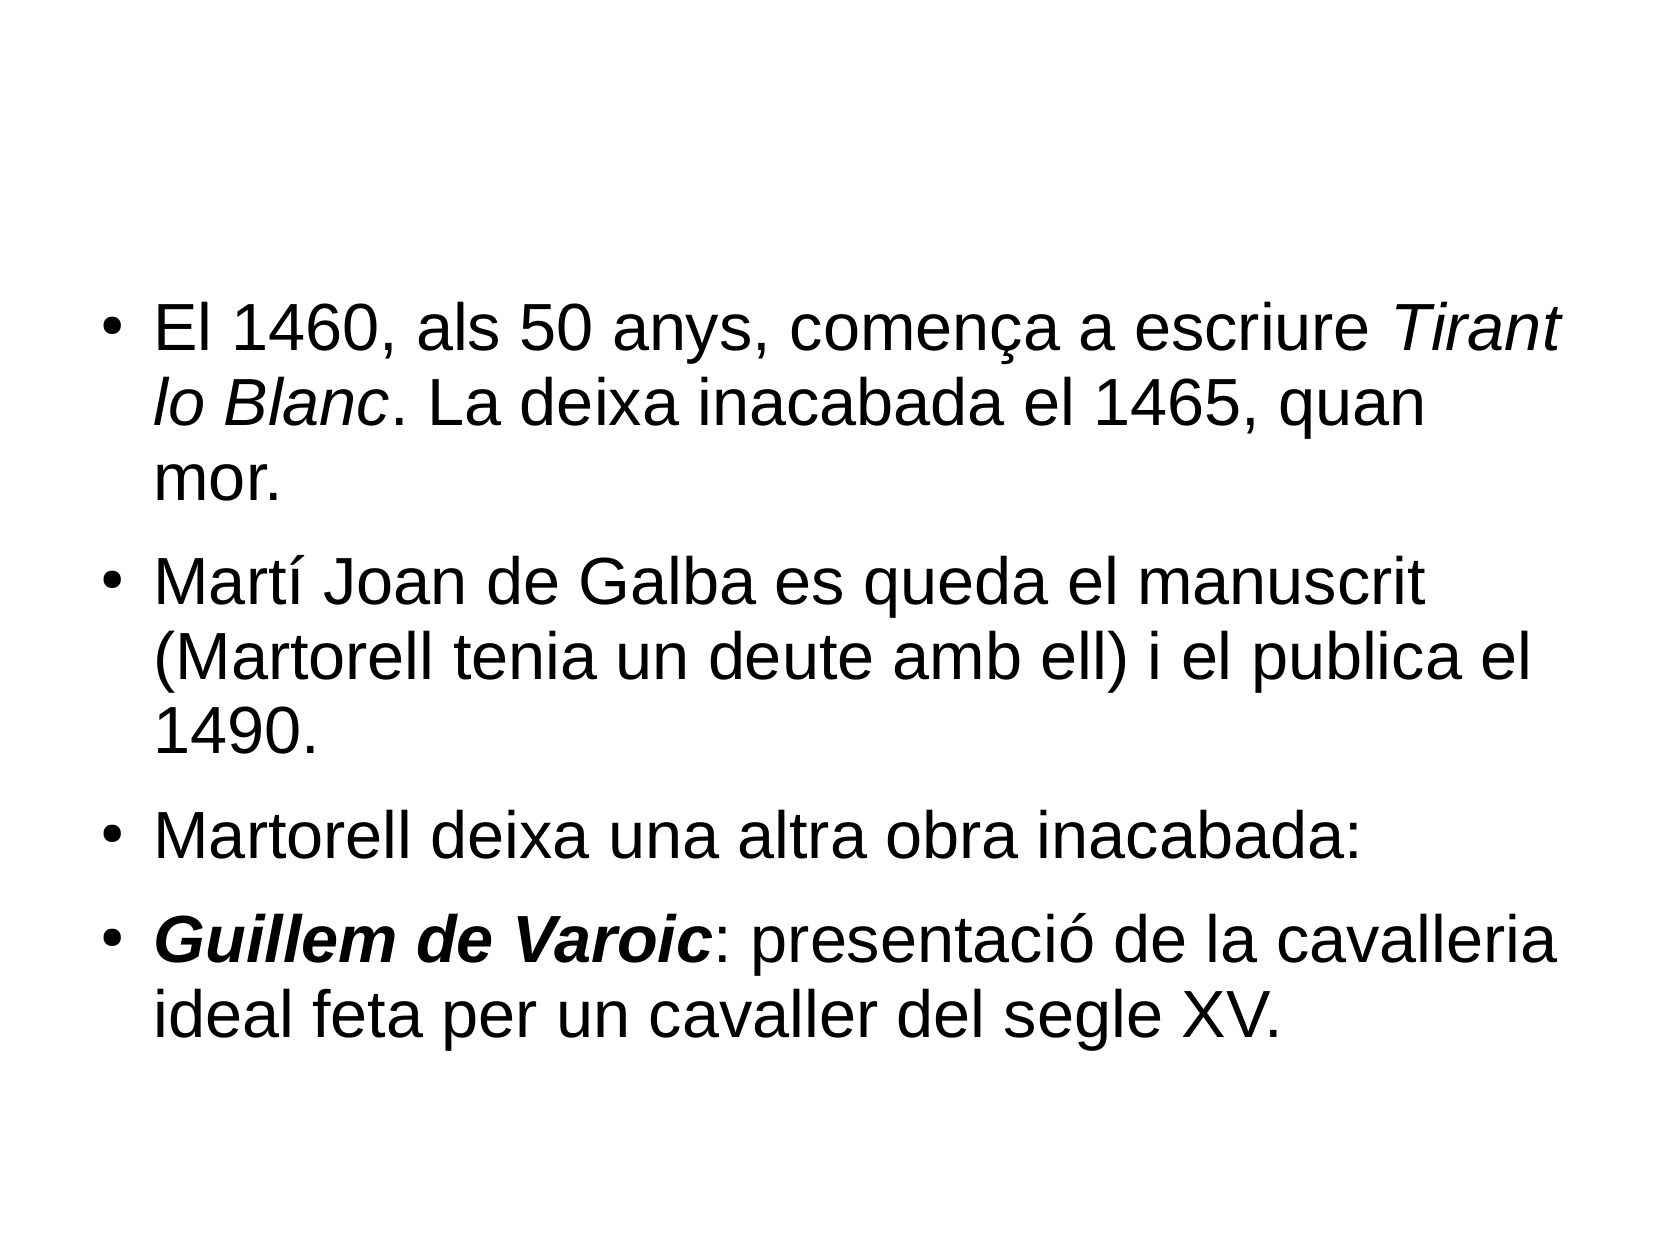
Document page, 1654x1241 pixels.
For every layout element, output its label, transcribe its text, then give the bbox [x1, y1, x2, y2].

list El 1460, als 50 anys, comença a escriure Tirant lo Blanc. La deixa inacabada el 1465, quan mor. Martí Joan de Galba es queda el manuscrit (Martorell tenia un deute amb ell) i el publica el 1490. Martorell deixa una altra obra inacabada: Guillem de Varoic: presentació de la cavalleria ideal feta per un cavaller del segle XV. [82, 290, 1571, 1109]
